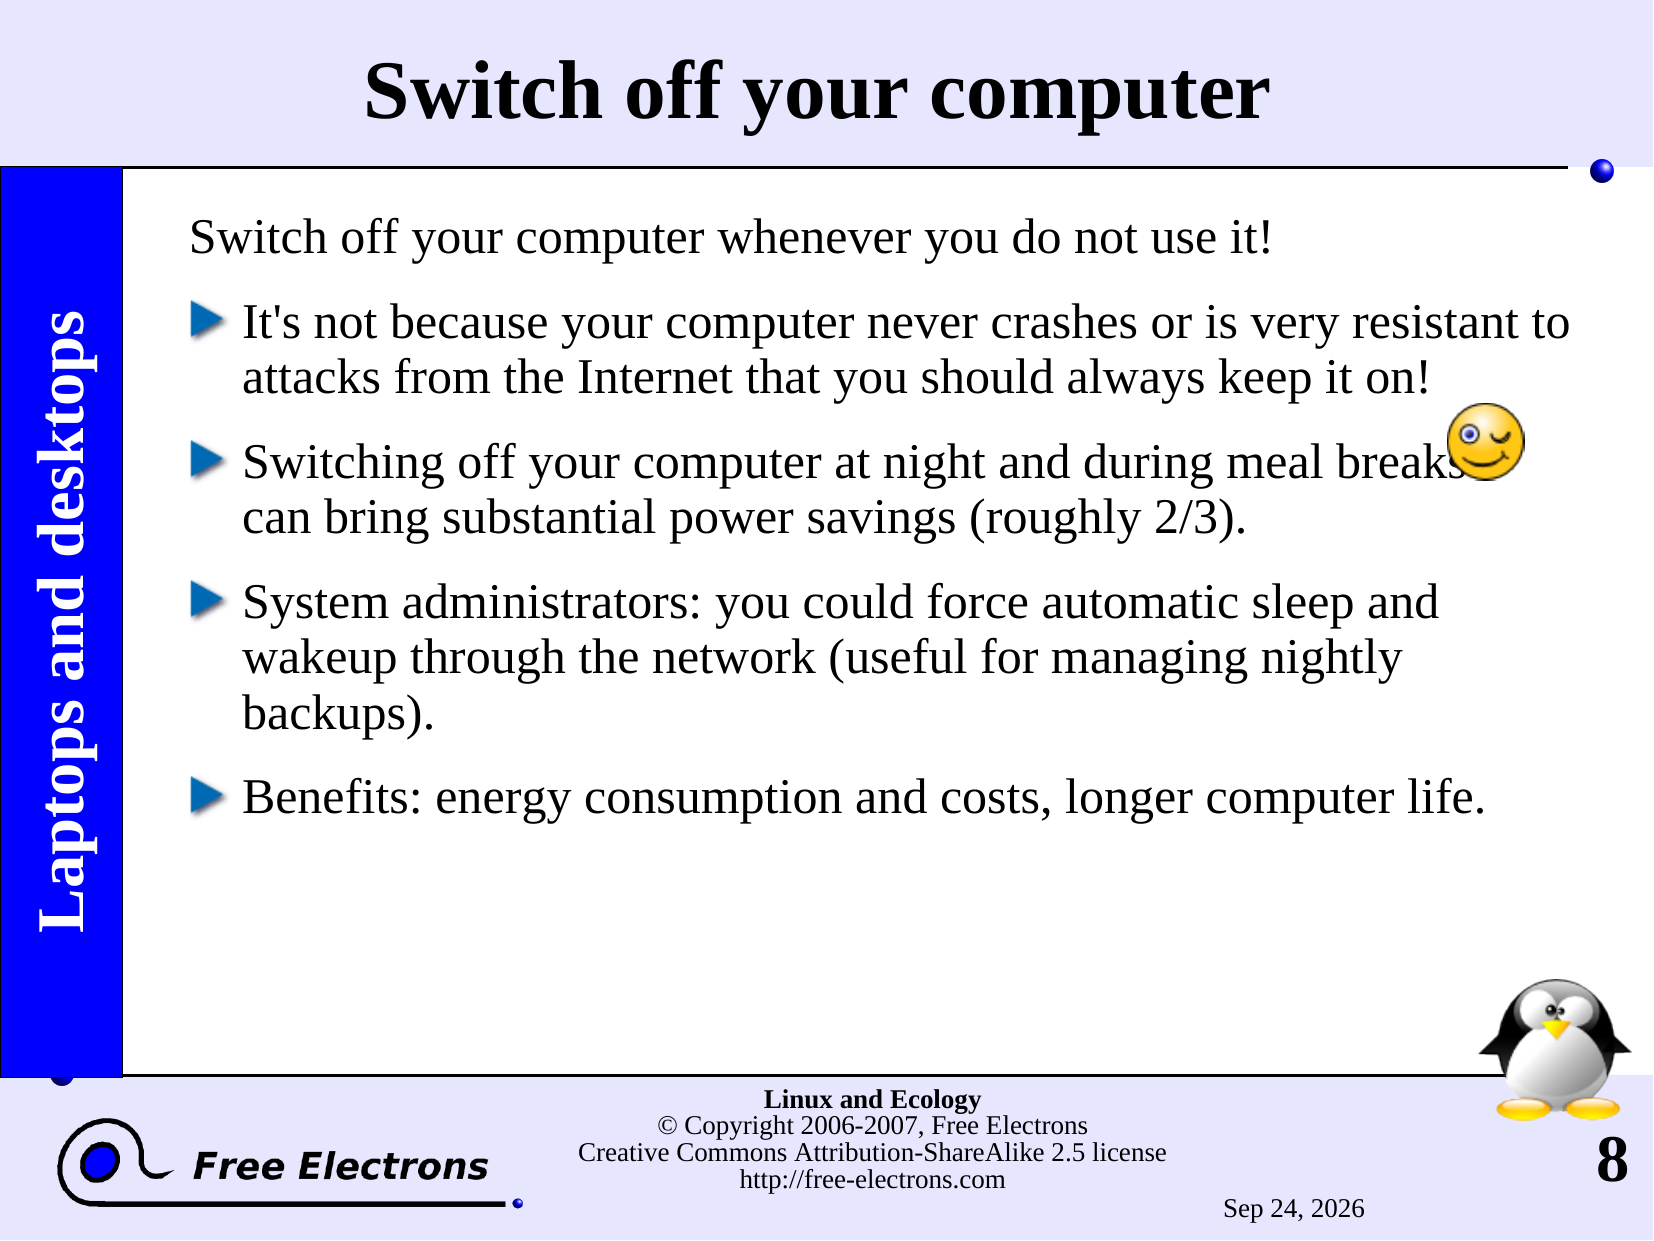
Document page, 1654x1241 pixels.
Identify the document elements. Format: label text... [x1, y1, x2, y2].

list Switch off your computer whenever you do not use it! It's not because your computer never crashes or is very resistant to attacks from the Internet that you should always keep it on! Switching off your computer at night and during meal breaks can bring substantial power savings (roughly 2/3). System administrators: you could force automatic sleep and wakeup through the network (useful for managing nightly backups). Benefits: energy consumption and costs, longer computer life. [171, 209, 1576, 1059]
text_box Laptops and desktops [0, 166, 123, 1078]
picture [50, 1107, 527, 1216]
picture [1447, 403, 1525, 481]
title Switch off your computer [33, 29, 1604, 153]
picture [1476, 979, 1634, 1121]
